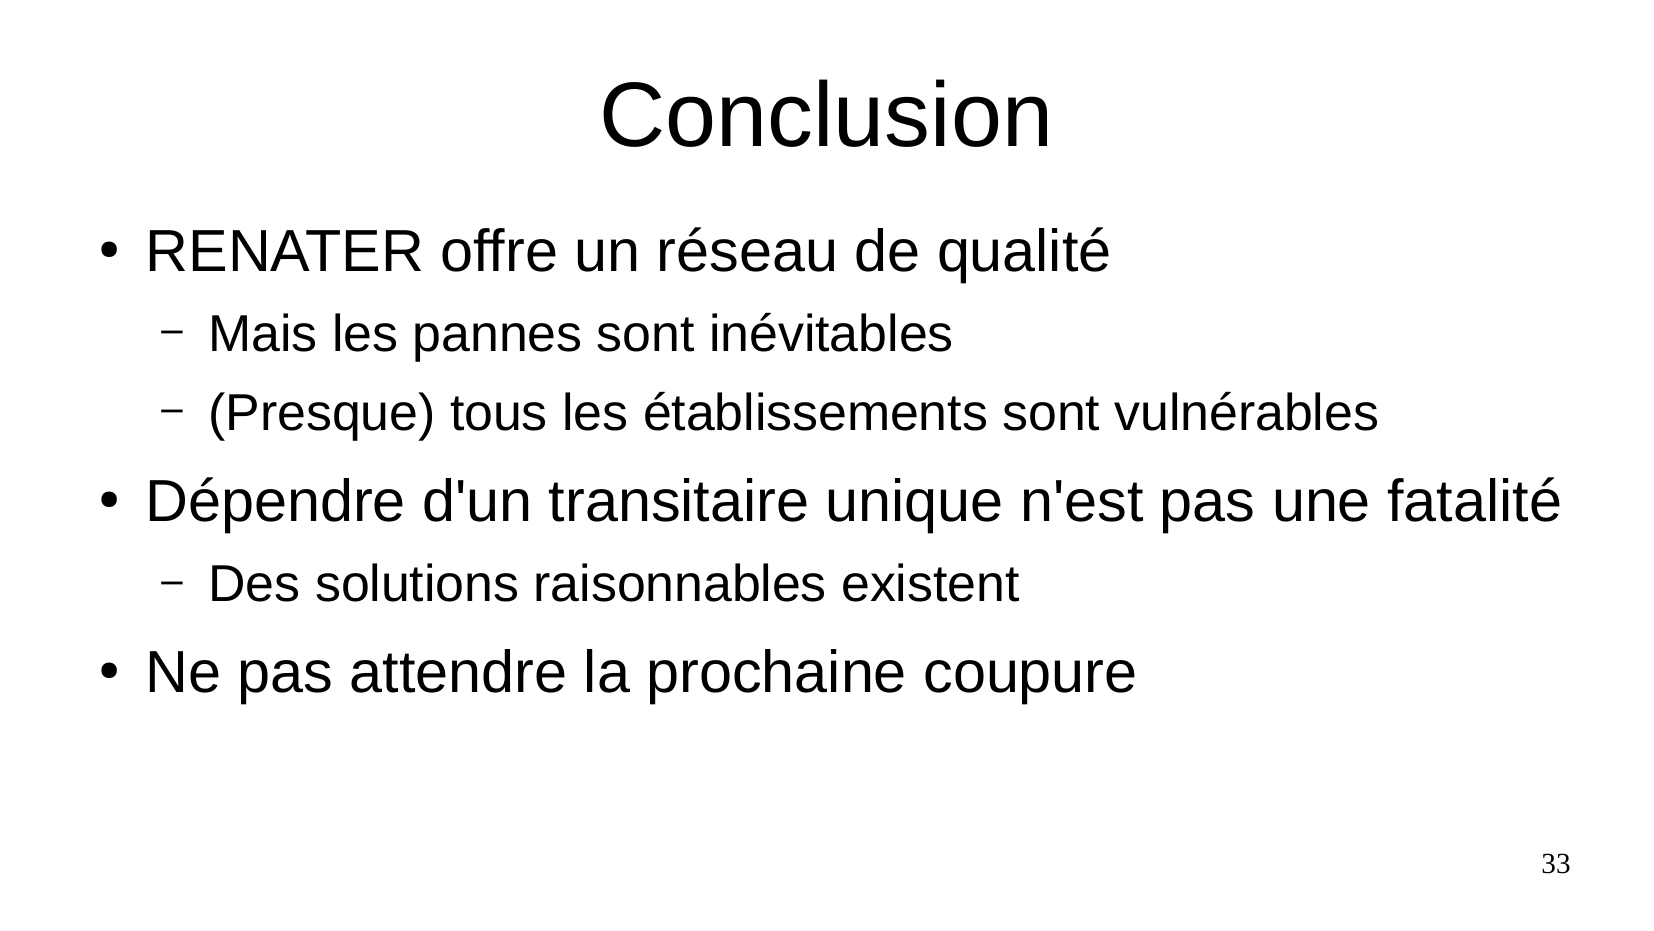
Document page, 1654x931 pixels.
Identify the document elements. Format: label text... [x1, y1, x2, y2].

list RENATER offre un réseau de qualité Mais les pannes sont inévitables (Presque) tous les établissements sont vulnérables Dépendre d'un transitaire unique n'est pas une fatalité Des solutions raisonnables existent Ne pas attendre la prochaine coupure [82, 217, 1571, 758]
title Conclusion [82, 37, 1571, 193]
